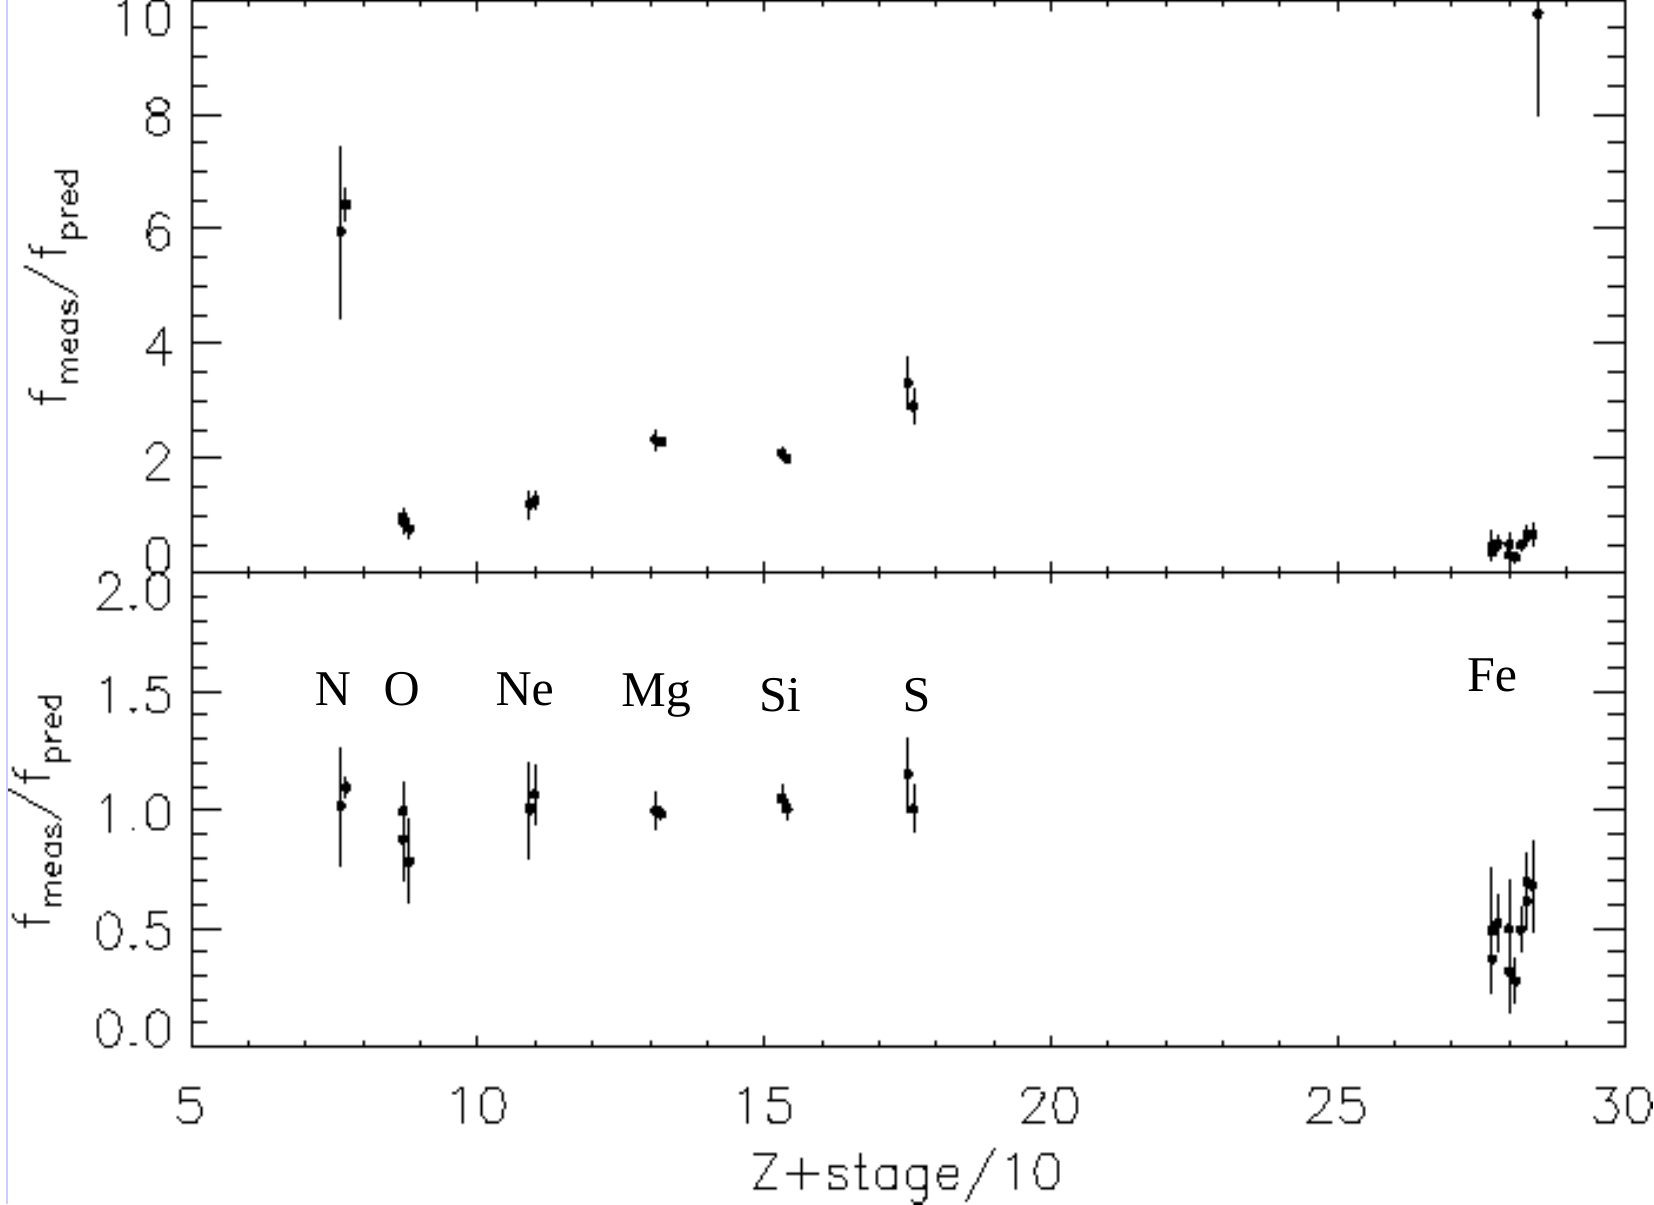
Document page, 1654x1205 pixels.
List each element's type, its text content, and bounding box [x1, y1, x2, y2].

text_box O [383, 660, 420, 730]
picture [8, 0, 1653, 1205]
text_box Si [759, 666, 802, 737]
text_box Ne [495, 660, 555, 731]
text_box Fe [1467, 647, 1518, 717]
text_box Mg [621, 661, 692, 731]
text_box S [902, 667, 931, 737]
text_box N [314, 660, 351, 731]
